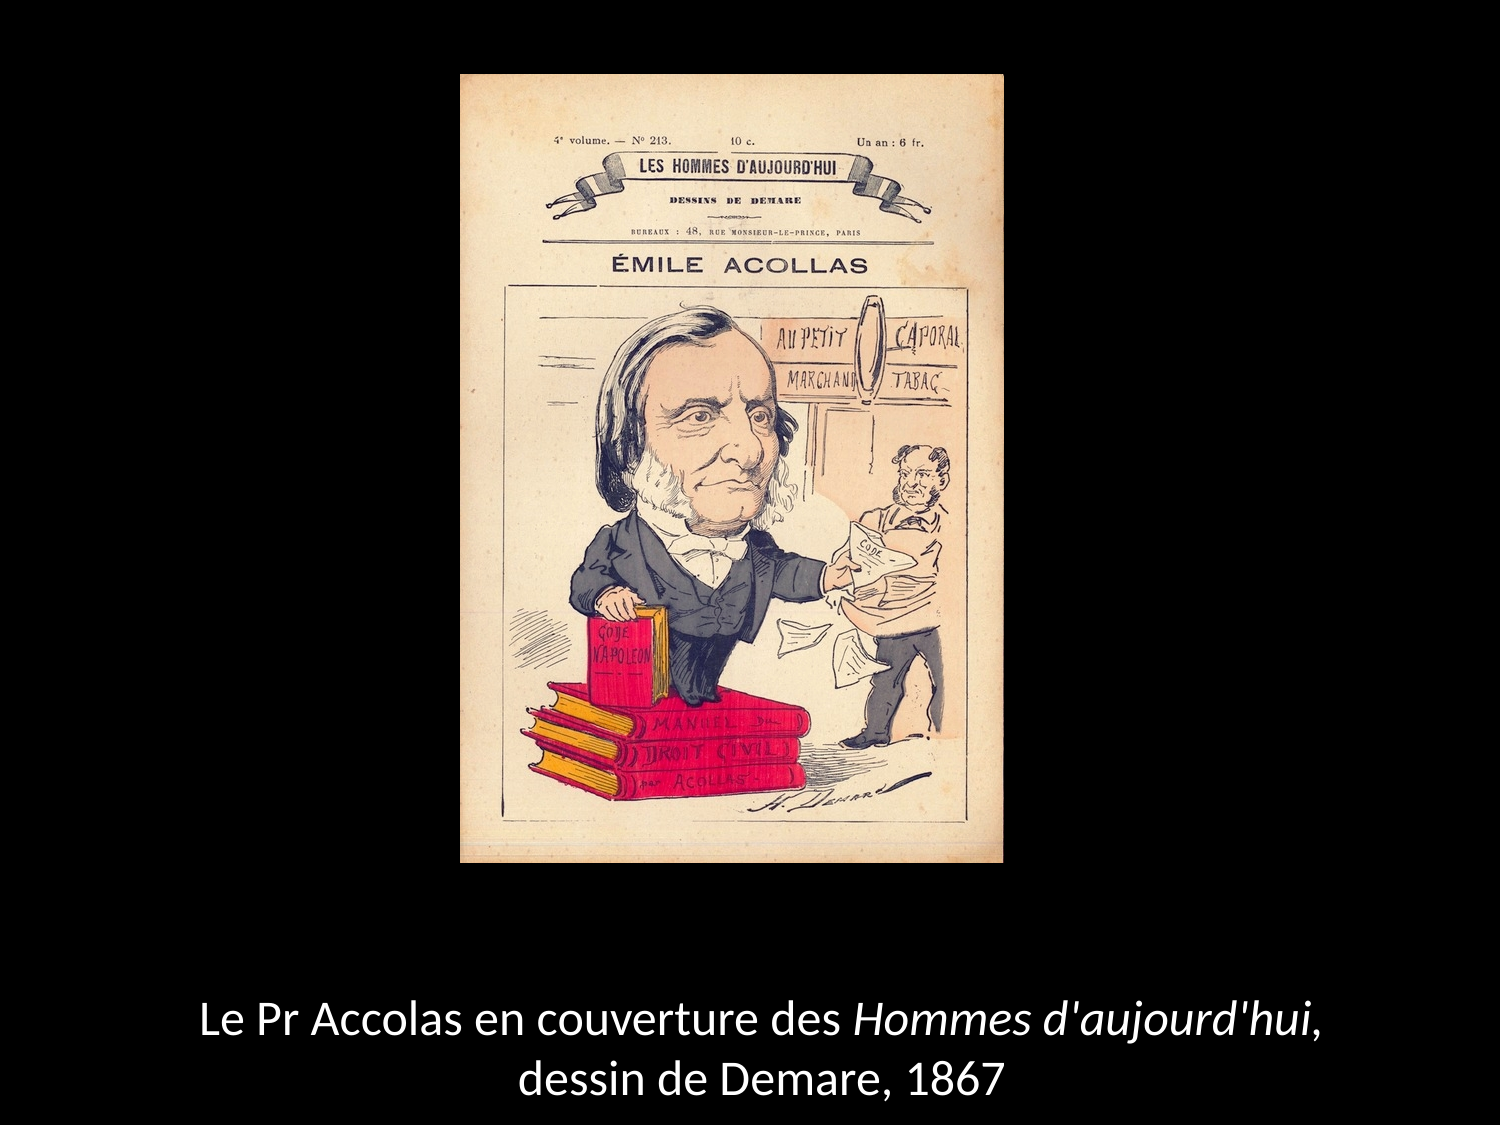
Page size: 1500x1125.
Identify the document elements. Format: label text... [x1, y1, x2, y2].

picture [460, 74, 1004, 863]
title Le Pr Accolas en couverture des Hommes d'aujourd'hui, dessin de Demare, 1867 [64, 999, 1459, 1092]
